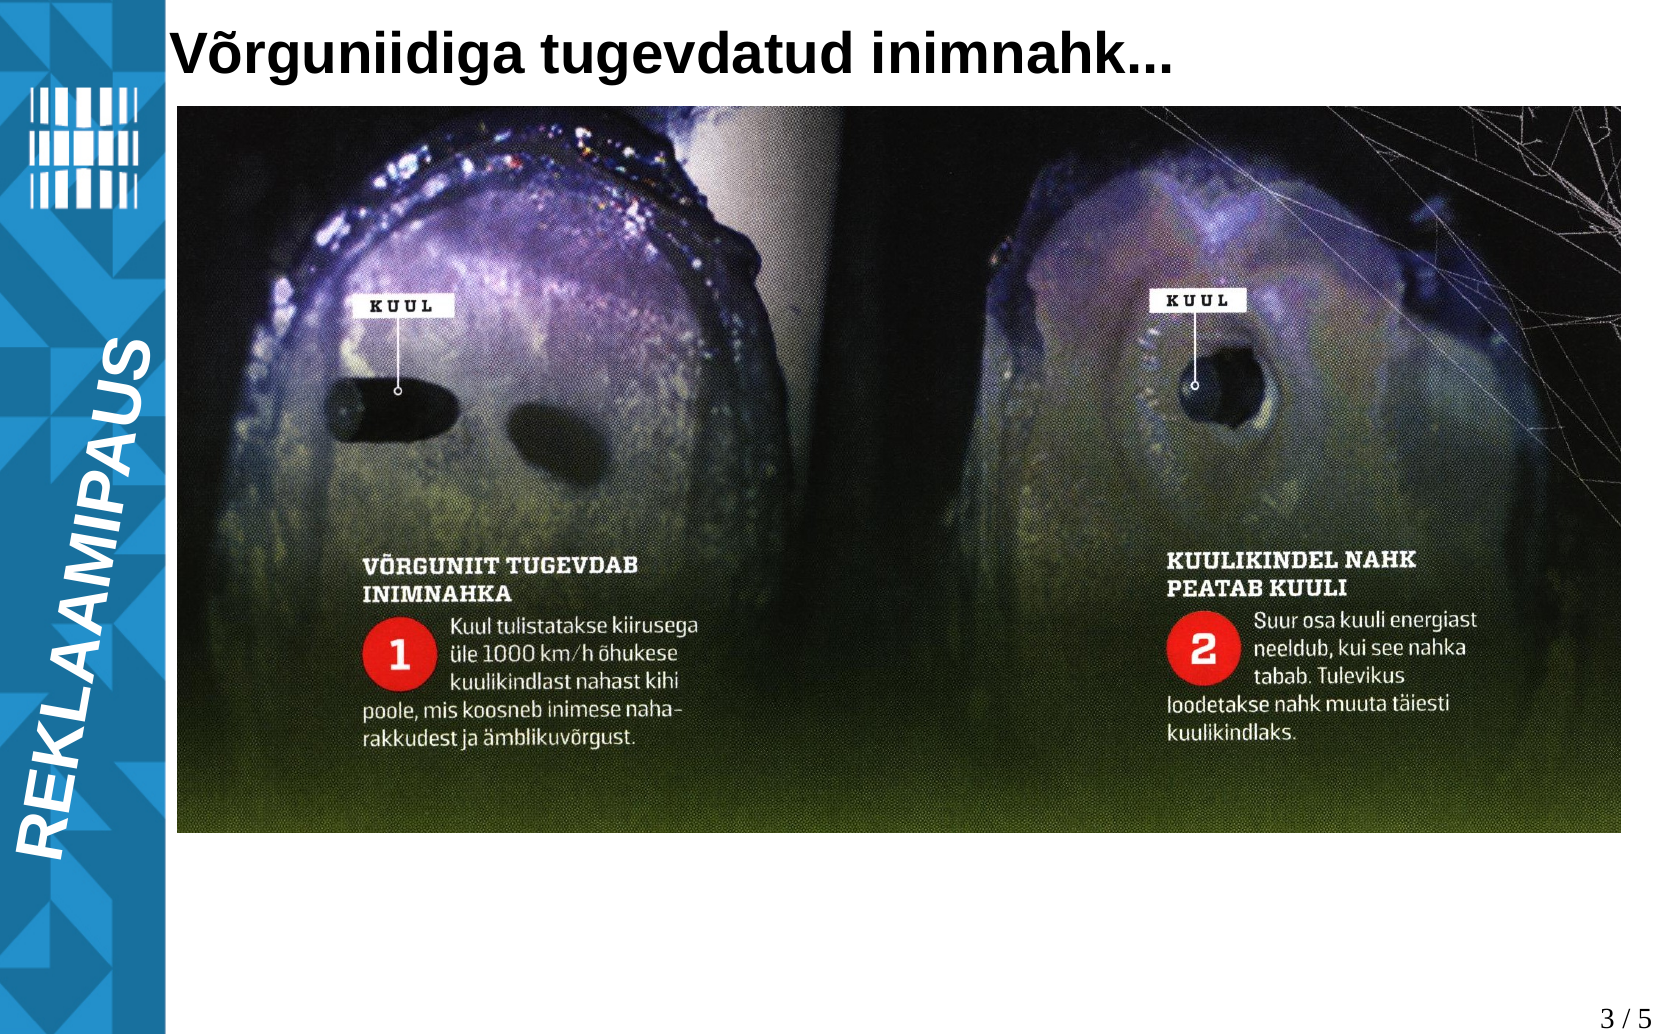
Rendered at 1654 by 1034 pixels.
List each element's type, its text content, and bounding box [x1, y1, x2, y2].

picture [177, 106, 1621, 833]
title Võrguniidiga tugevdatud inimnahk... [169, 11, 1571, 95]
